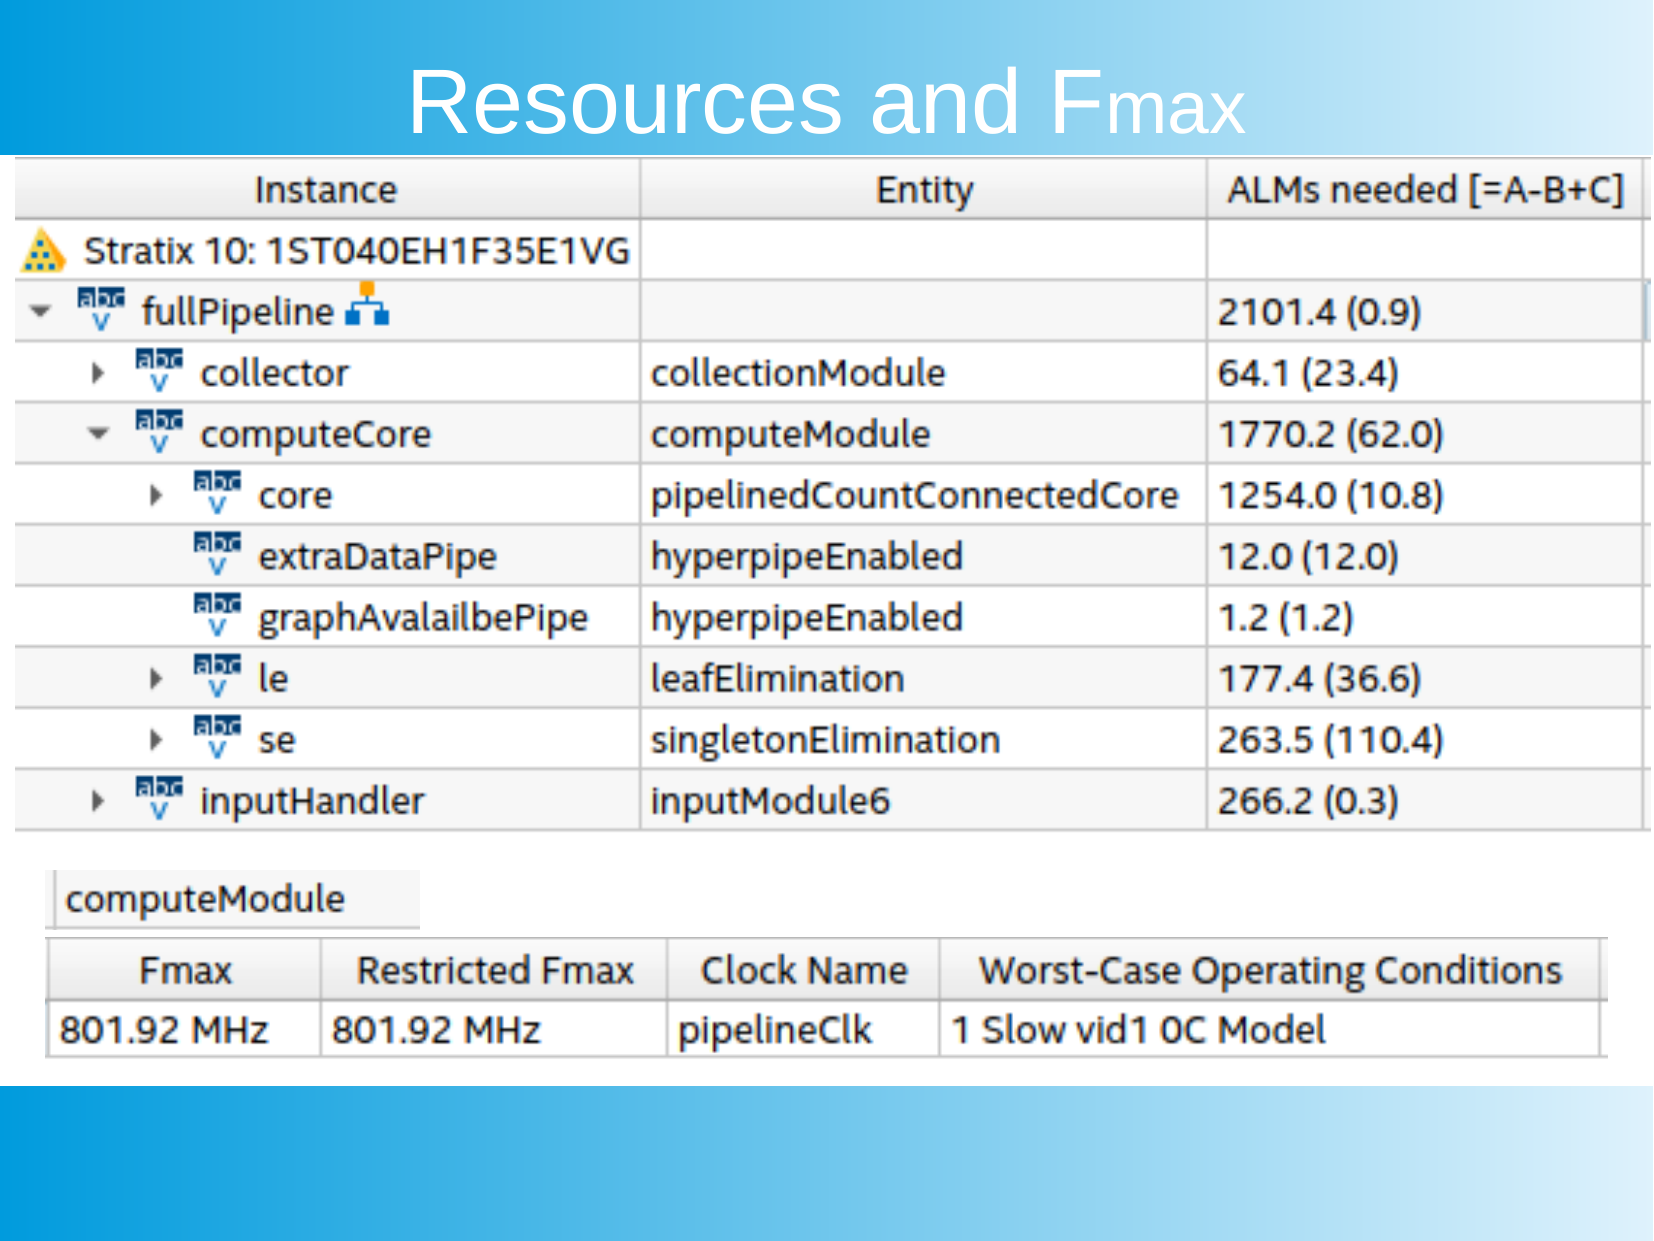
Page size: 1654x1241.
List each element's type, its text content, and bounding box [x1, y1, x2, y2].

picture [45, 937, 1608, 1066]
picture [15, 157, 1651, 841]
picture [45, 870, 420, 930]
title Resources and Fmax [82, 49, 1571, 155]
text_box [480, 900, 784, 1008]
